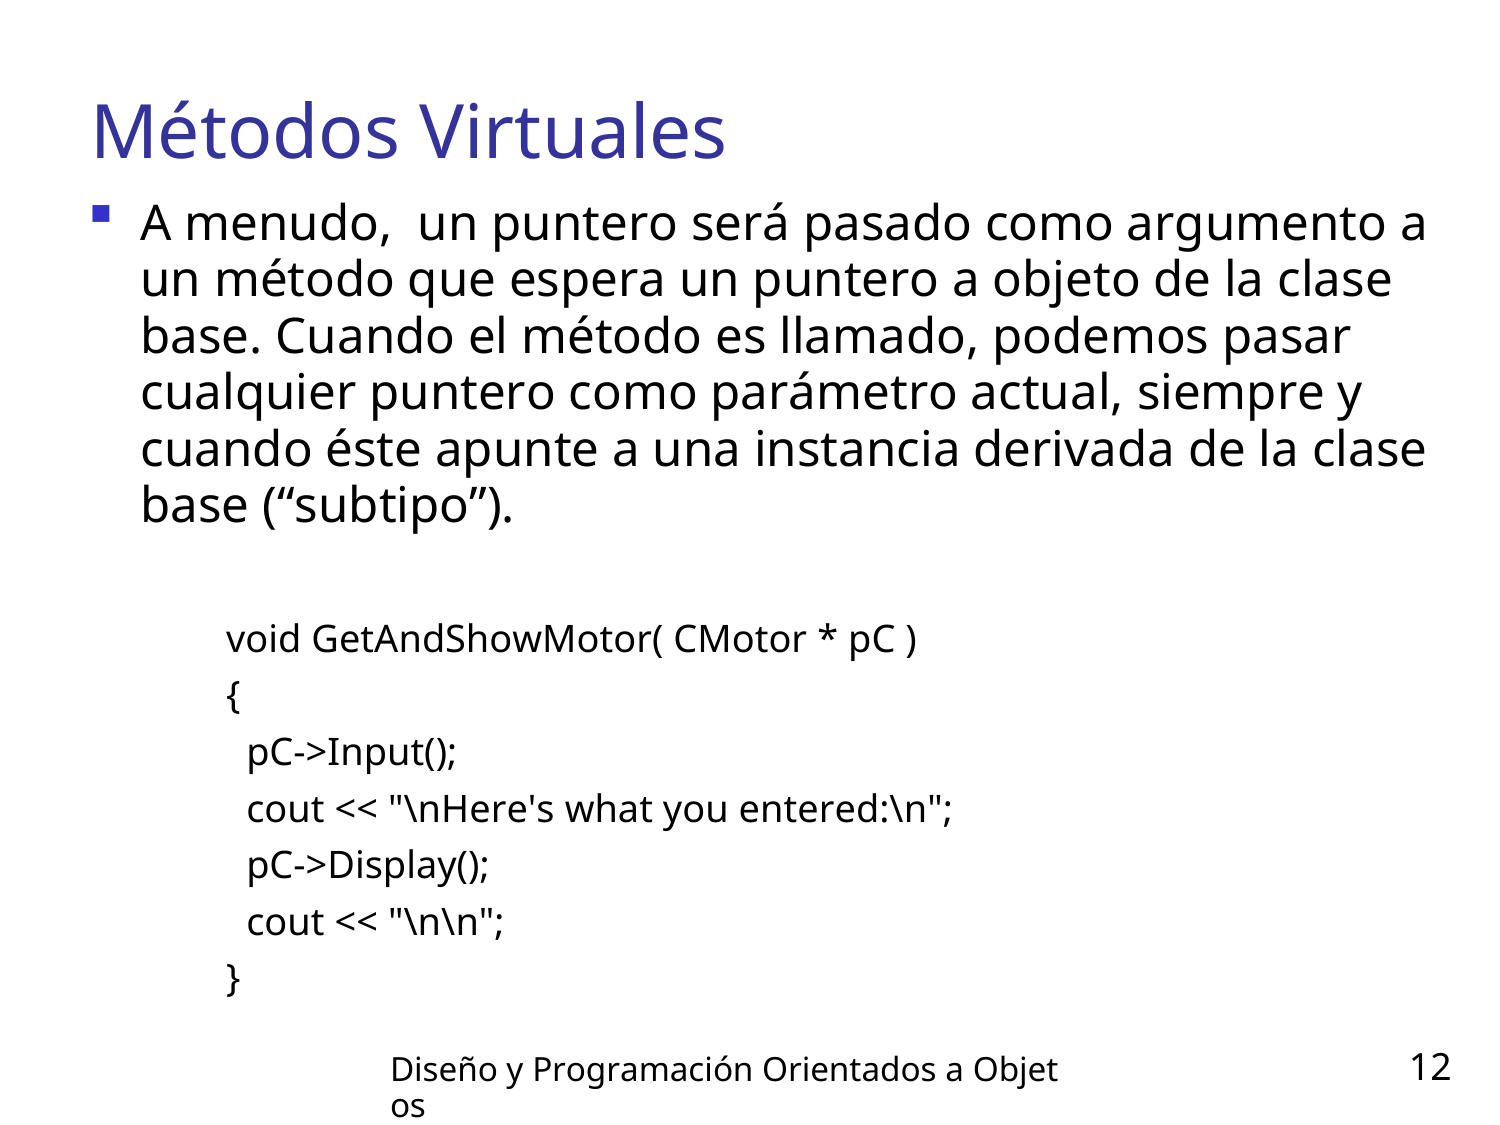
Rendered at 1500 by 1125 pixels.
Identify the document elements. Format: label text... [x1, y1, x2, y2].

title Métodos Virtuales [75, 10, 1466, 188]
list A menudo, un puntero será pasado como argumento a un método que espera un puntero a objeto de la clase base. Cuando el método es llamado, podemos pasar cualquier puntero como parámetro actual, siempre y cuando éste apunte a una instancia derivada de la clase base (“subtipo”). void GetAndShowMotor( CMotor * pC )‏ { pC->Input(); cout << "\nHere's what you entered:\n"; pC->Display(); cout << "\n\n"; } [75, 187, 1462, 1013]
